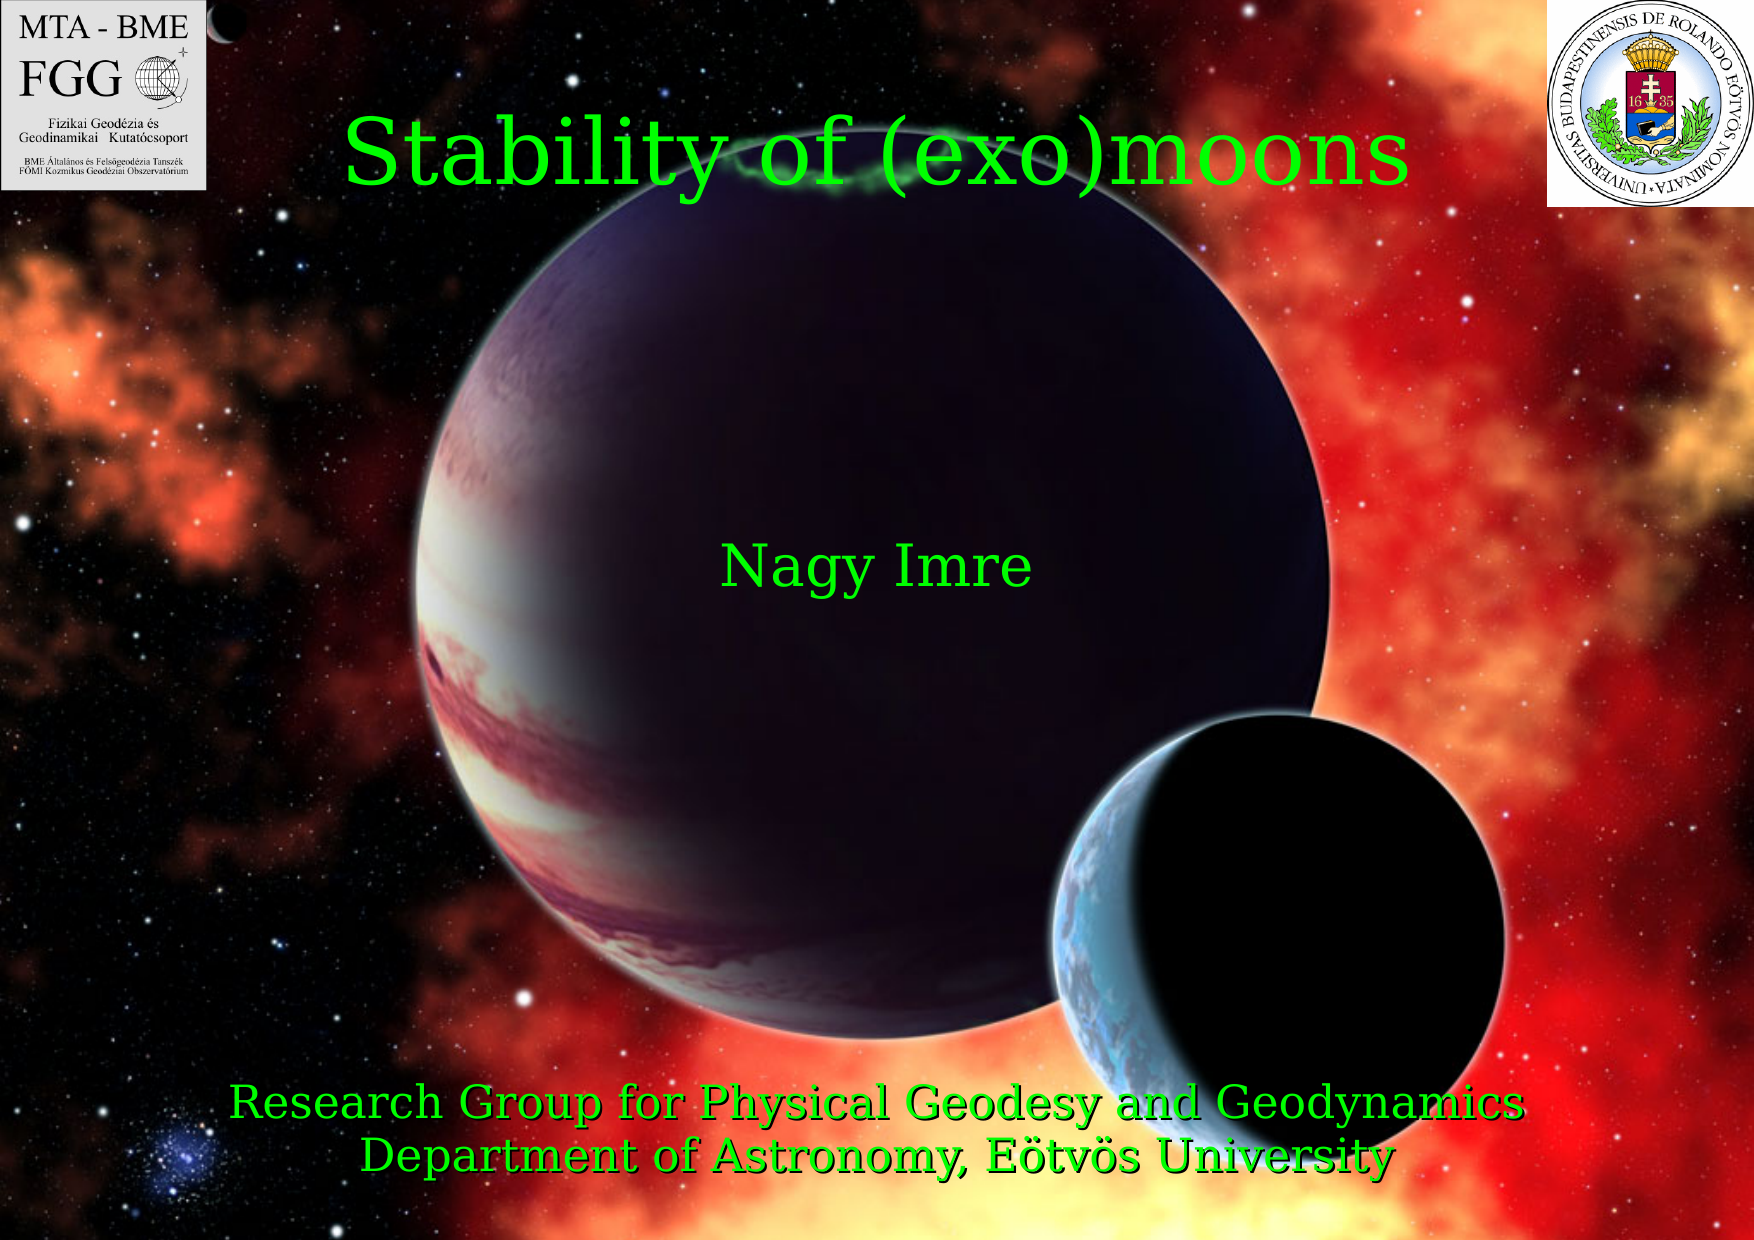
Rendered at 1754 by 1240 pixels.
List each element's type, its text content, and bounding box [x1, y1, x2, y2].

picture [0, 0, 1754, 1240]
text_box Nagy Imre [153, 525, 1601, 691]
text_box Research Group for Physical Geodesy and Geodynamics Department of Astronomy, Eötvös University [213, 1068, 1541, 1190]
title Stability of (exo)moons [87, 49, 1667, 257]
